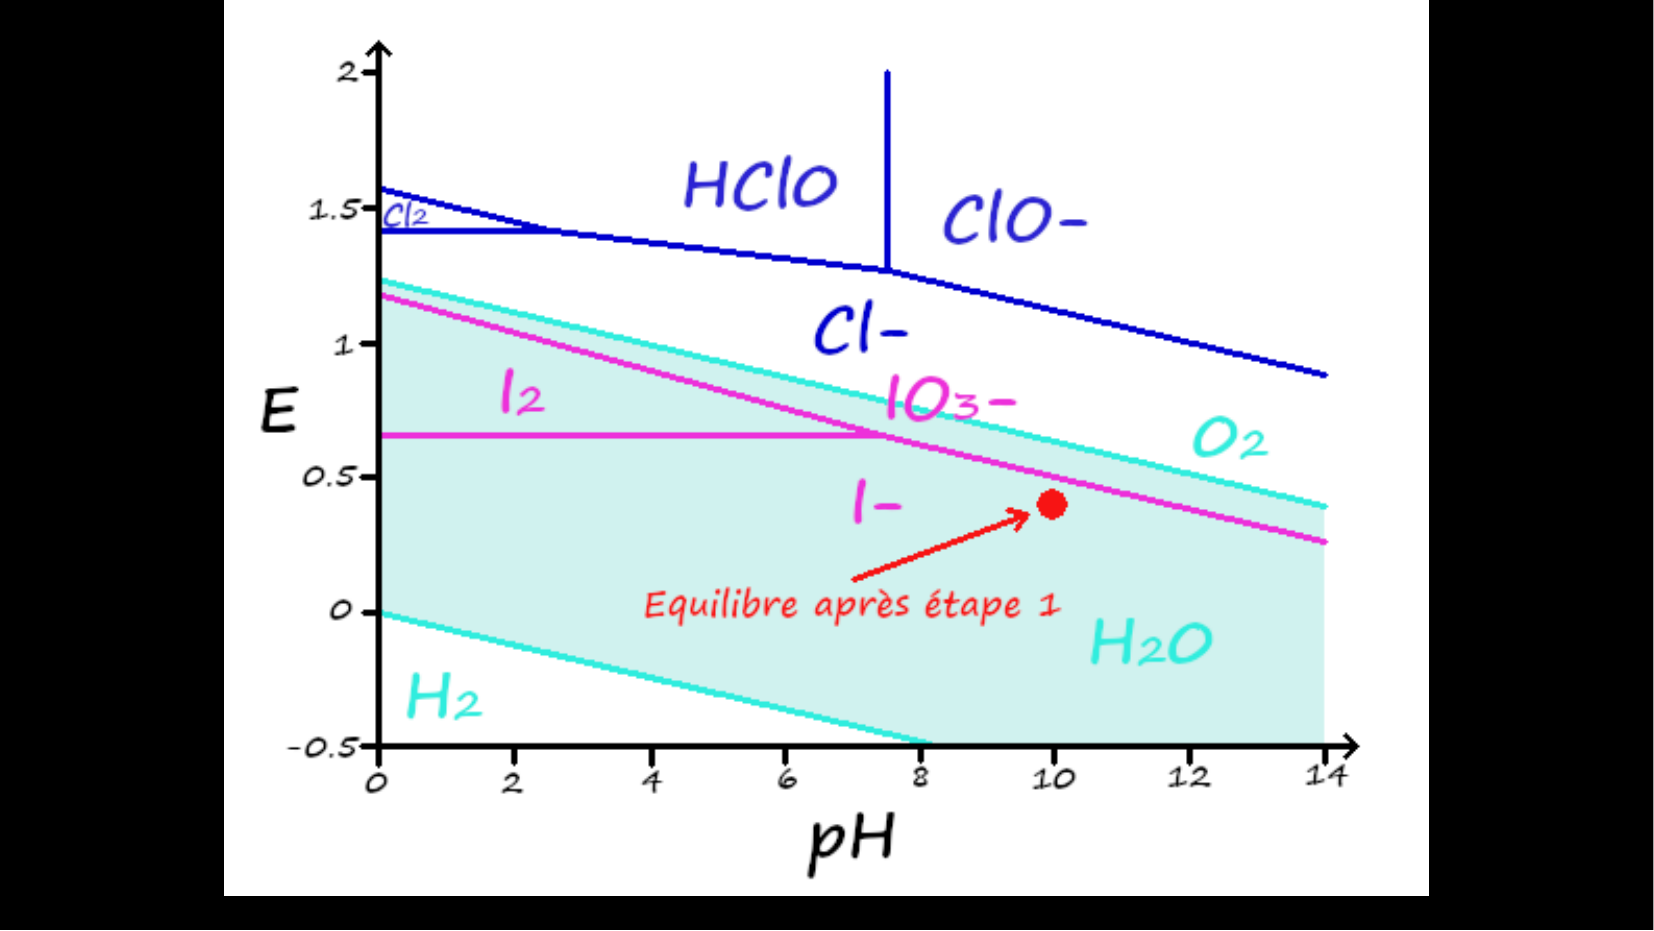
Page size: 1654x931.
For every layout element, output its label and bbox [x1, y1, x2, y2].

picture [224, 0, 1429, 896]
